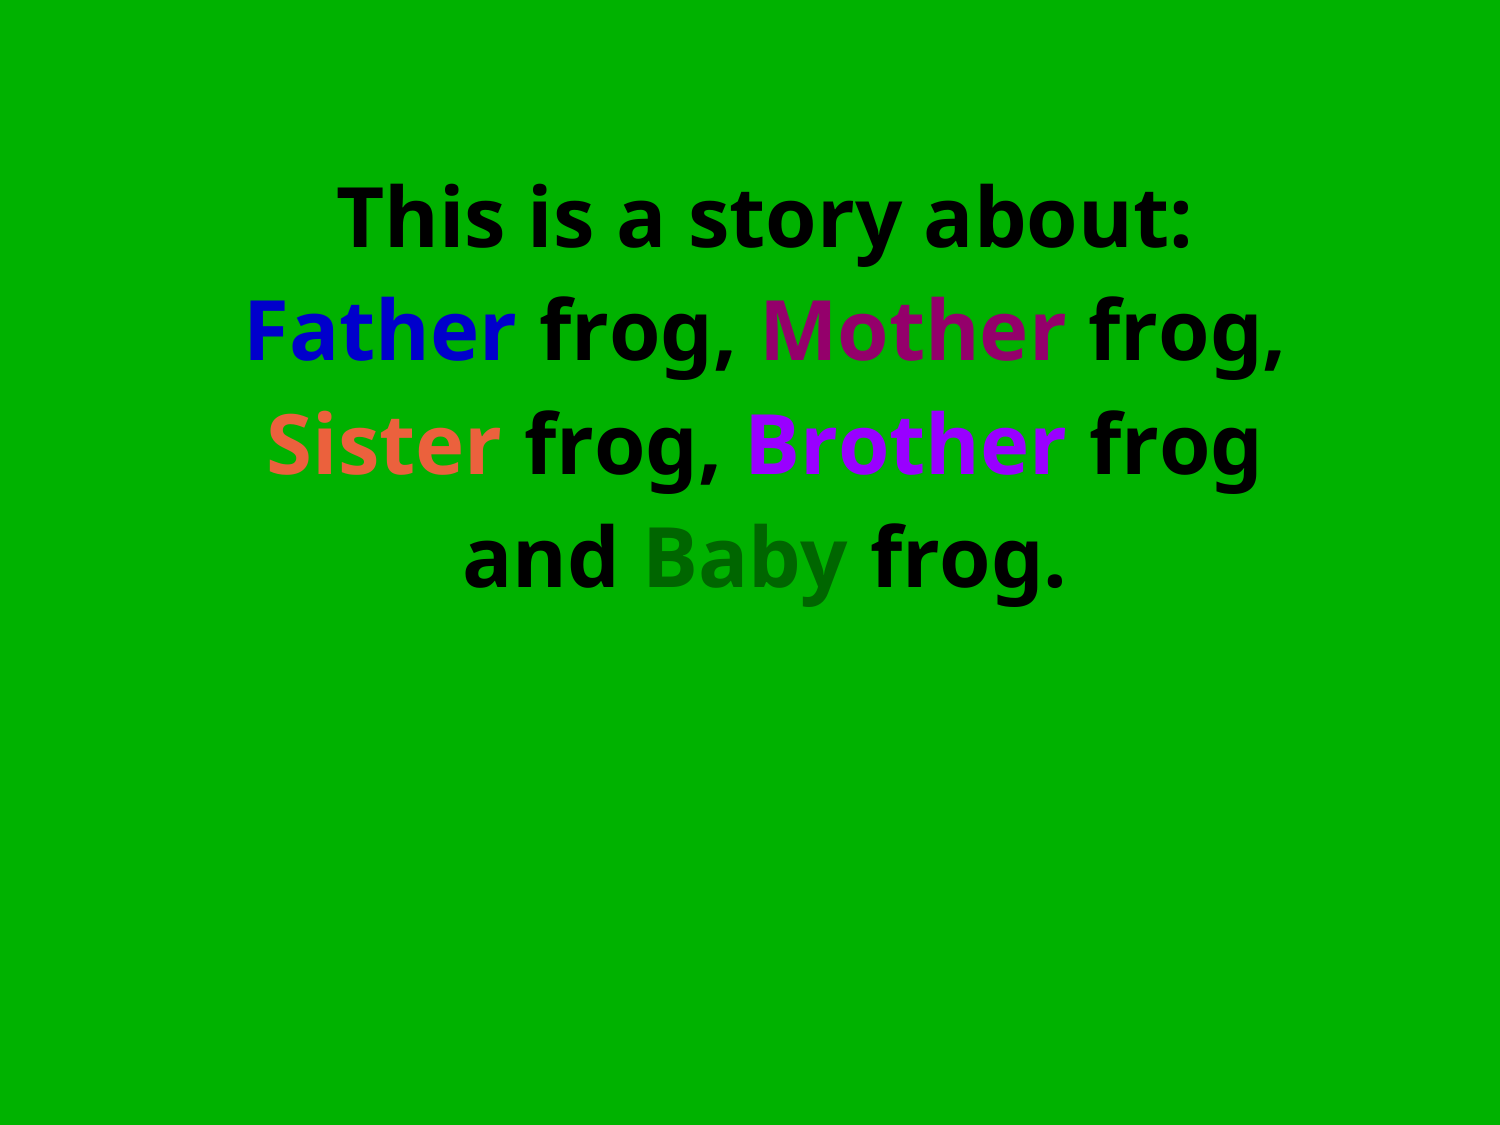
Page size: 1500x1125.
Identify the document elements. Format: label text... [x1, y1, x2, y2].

title This is a story about: Father frog, Mother frog, Sister frog, Brother frog and Baby frog. [201, 140, 1329, 621]
